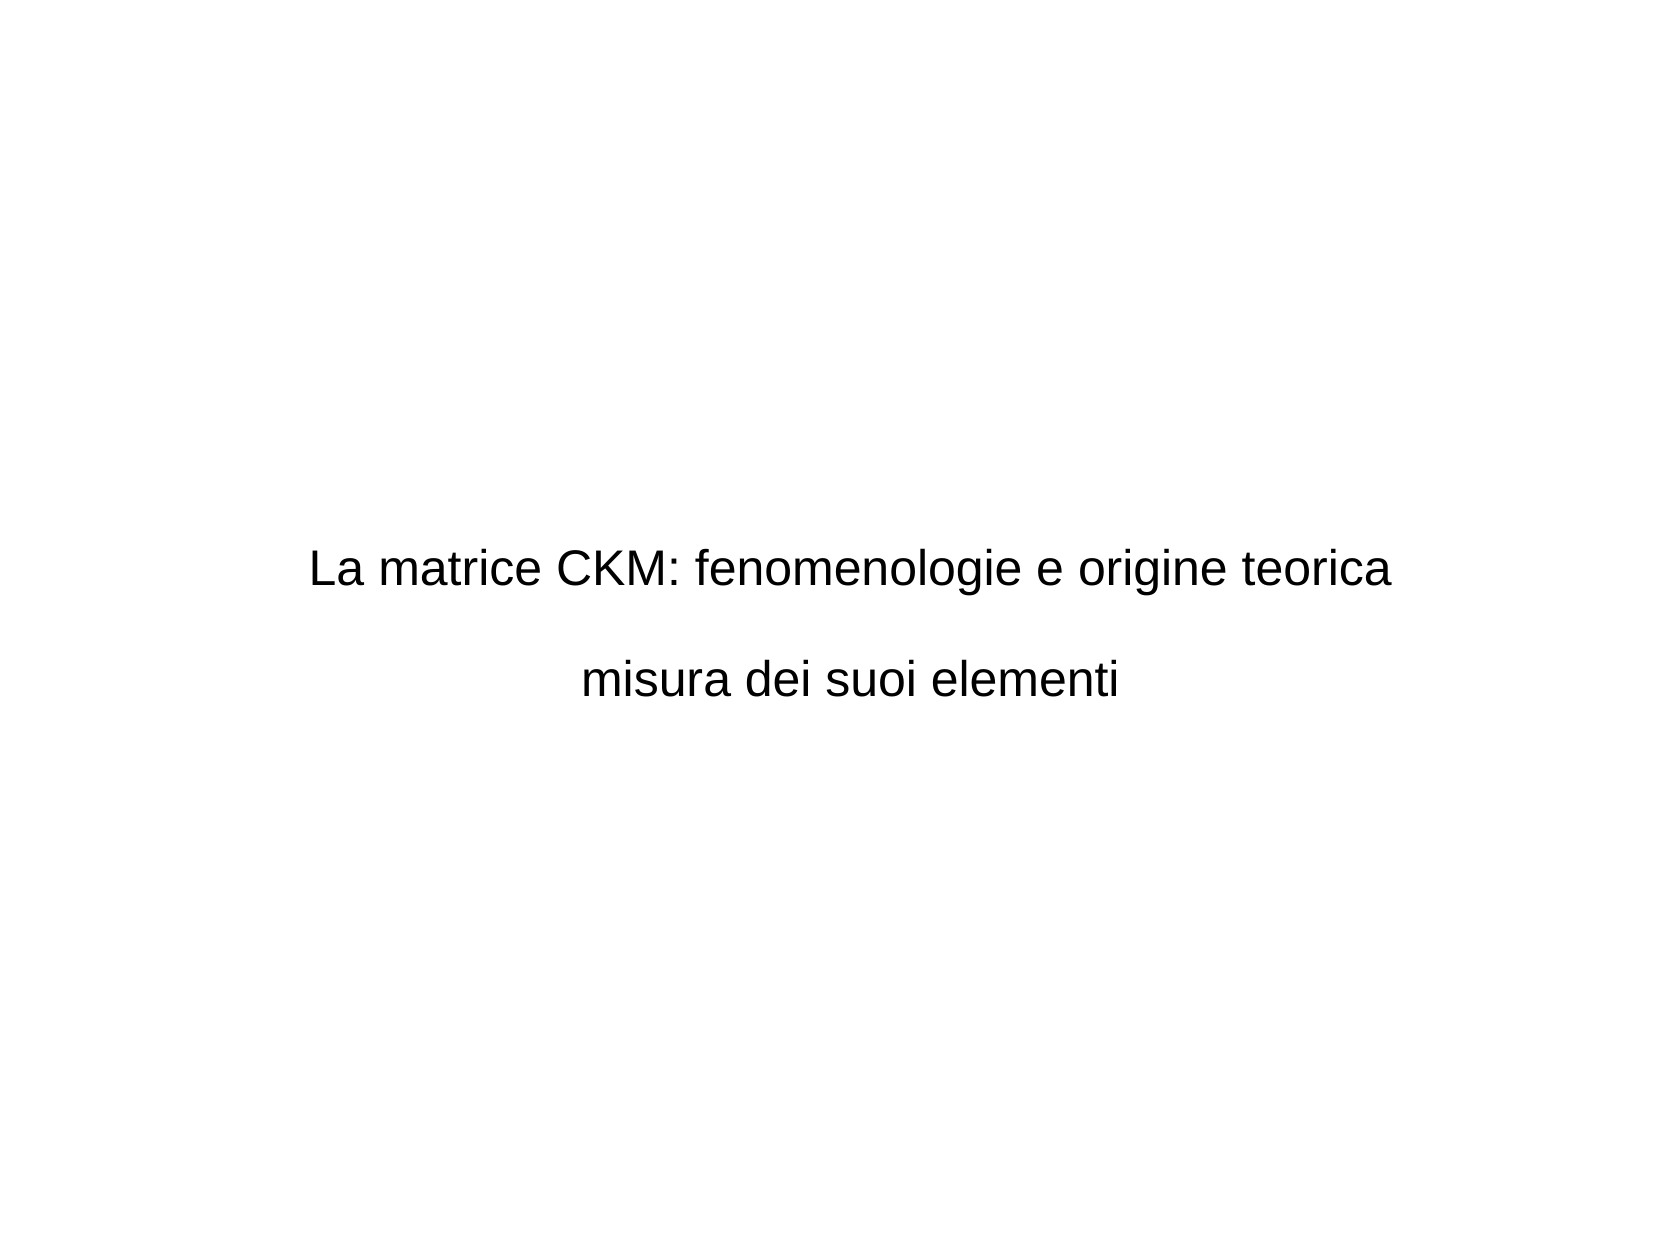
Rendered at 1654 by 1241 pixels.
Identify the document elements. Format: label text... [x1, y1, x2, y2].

text_box La matrice CKM: fenomenologie e origine teorica misura dei suoi elementi [137, 532, 1563, 715]
